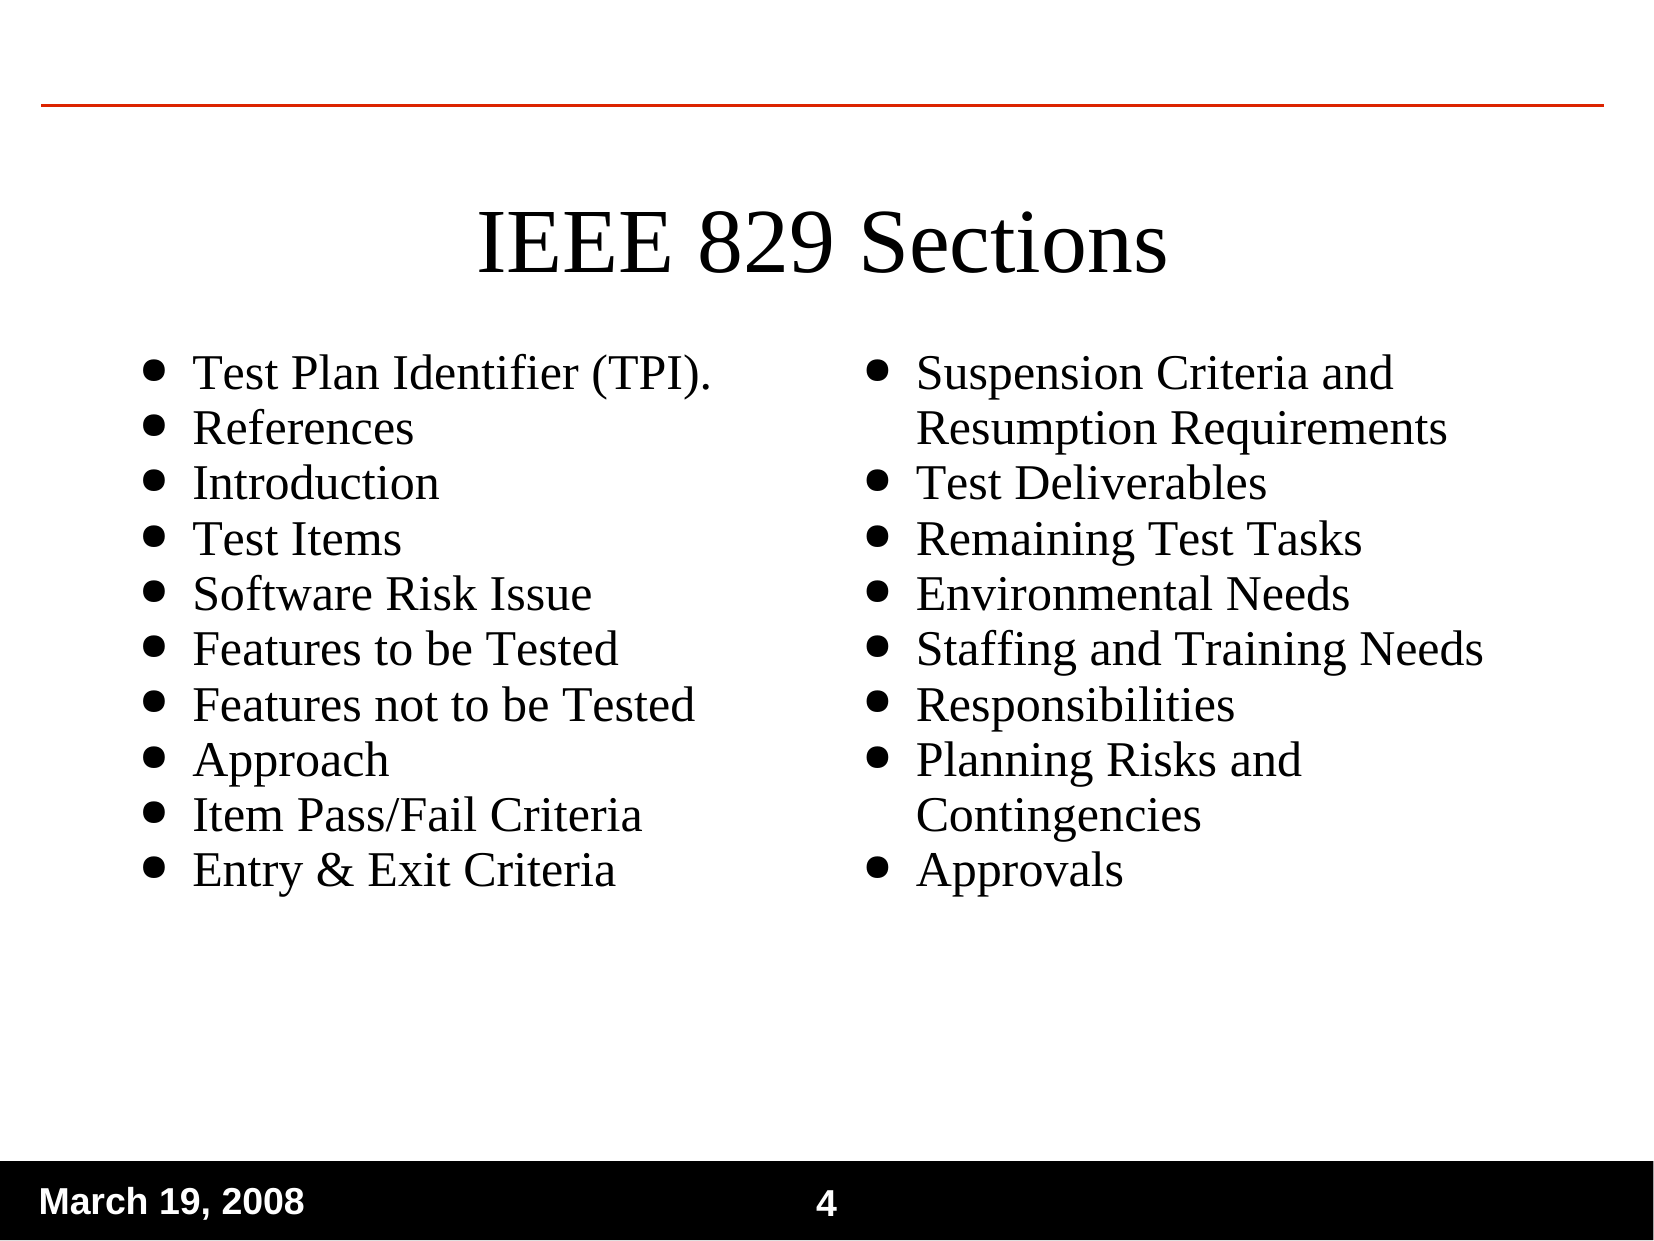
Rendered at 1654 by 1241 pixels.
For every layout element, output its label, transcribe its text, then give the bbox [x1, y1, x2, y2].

list Suspension Criteria and Resumption Requirements Test Deliverables Remaining Test Tasks Environmental Needs Staffing and Training Needs Responsibilities Planning Risks and Contingencies Approvals [844, 344, 1534, 1127]
title IEEE 829 Sections [117, 137, 1530, 346]
list Test Plan Identifier (TPI). References Introduction Test Items Software Risk Issue Features to be Tested Features not to be Tested Approach Item Pass/Fail Criteria Entry & Exit Criteria [121, 344, 811, 1127]
